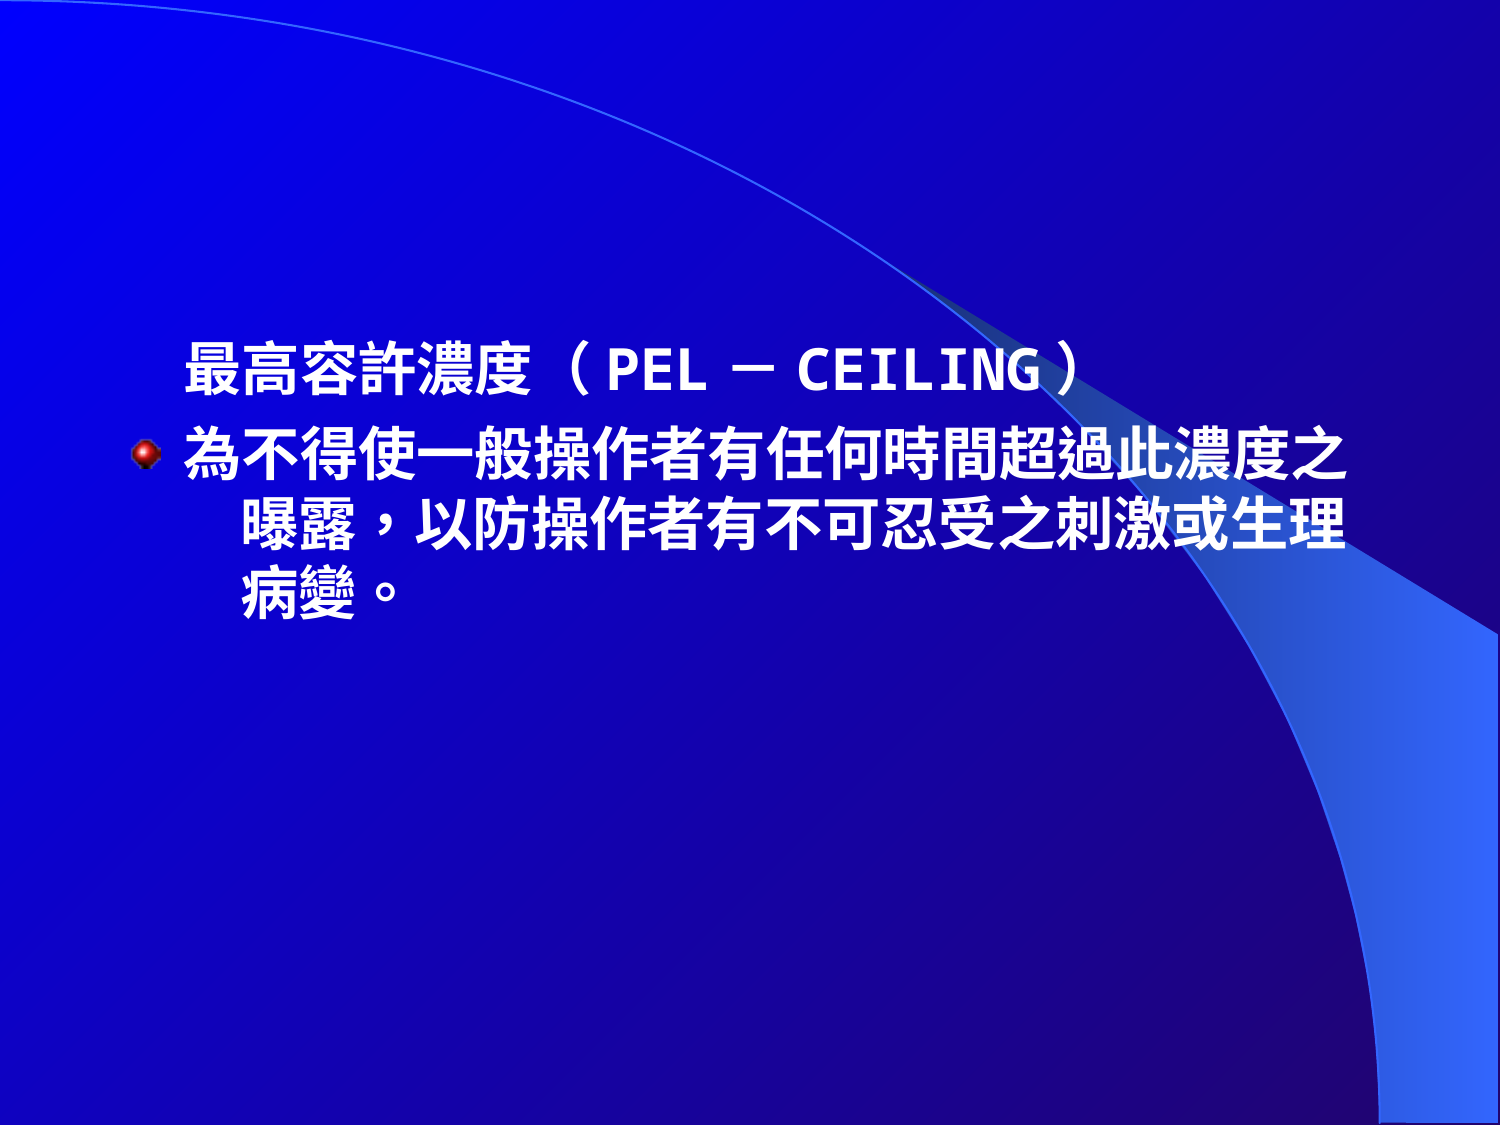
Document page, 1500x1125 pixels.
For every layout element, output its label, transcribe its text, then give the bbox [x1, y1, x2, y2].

list 最高容許濃度（PEL－CEILING） 為不得使一般操作者有任何時間超過此濃度之曝露，以防操作者有不可忍受之刺激或生理病變。 [112, 324, 1388, 1000]
